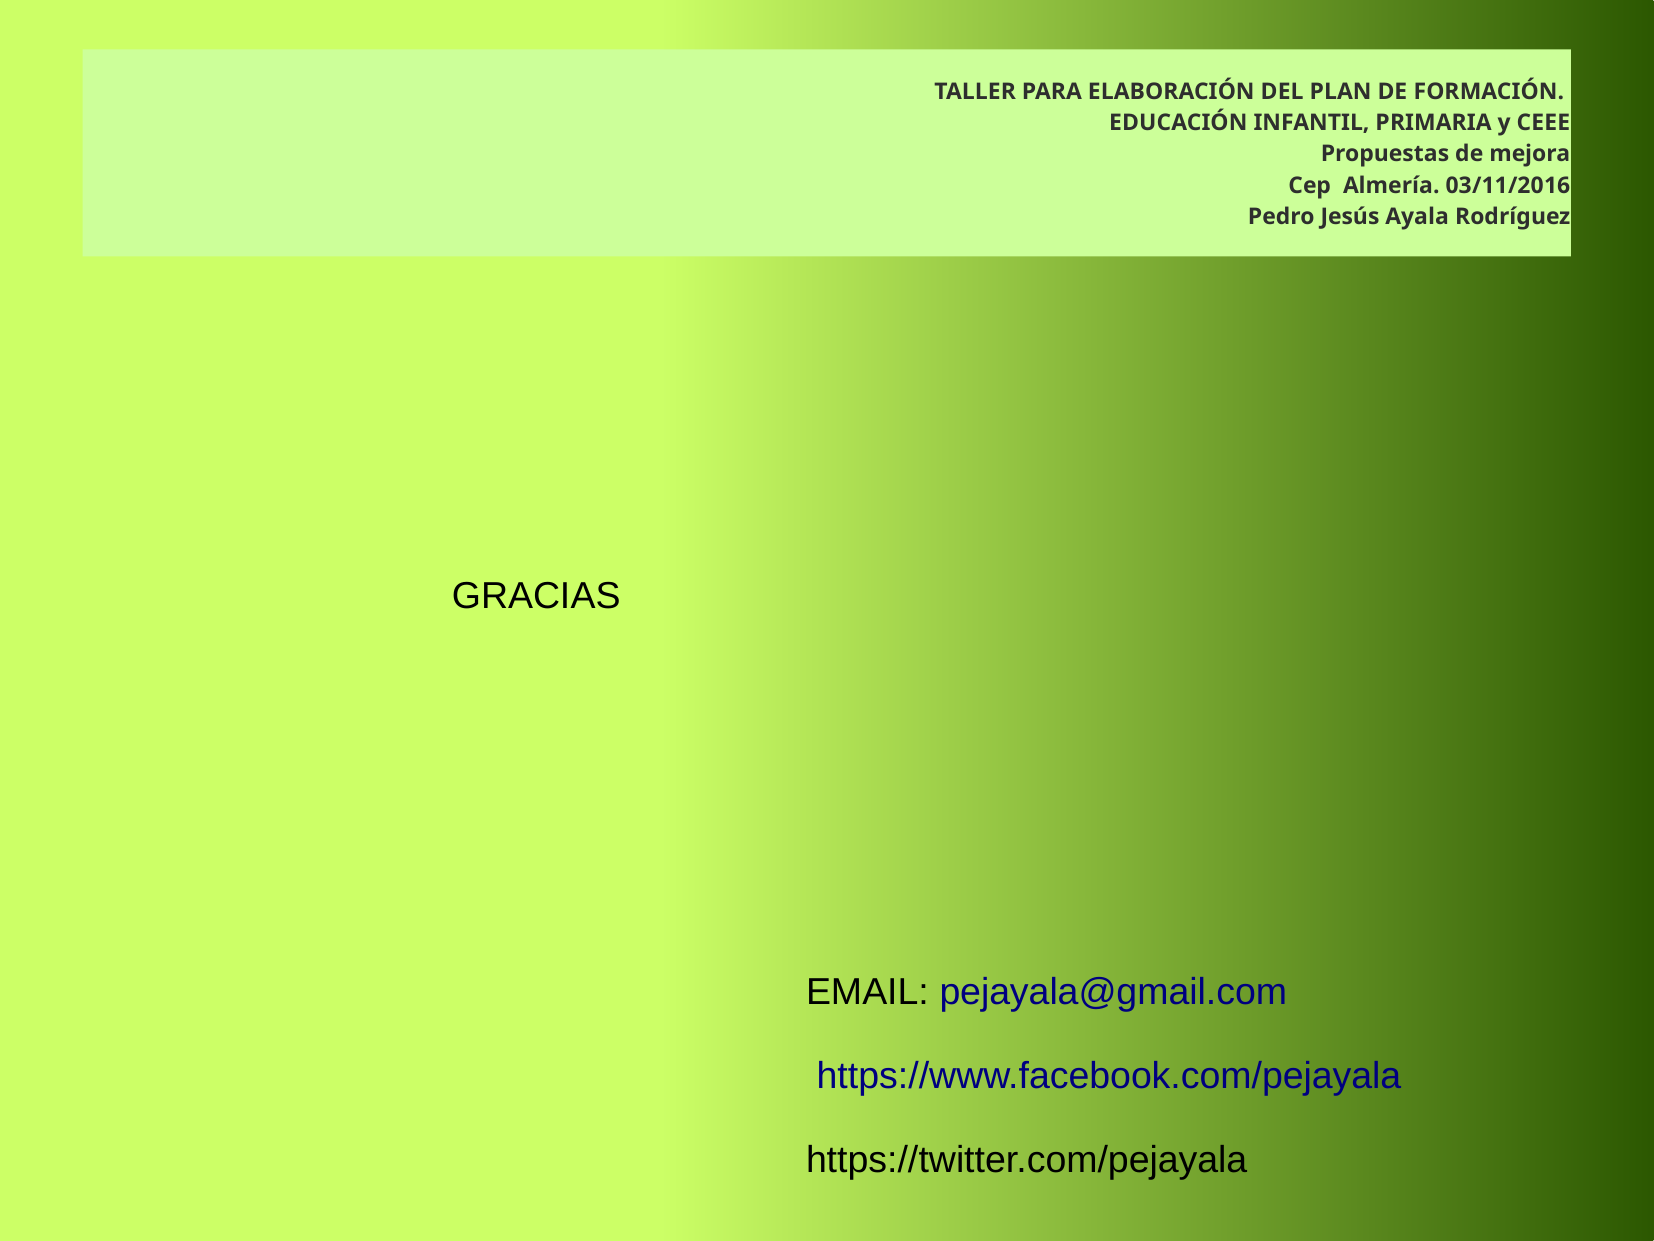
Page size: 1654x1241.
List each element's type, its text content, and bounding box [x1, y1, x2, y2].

title TALLER PARA ELABORACIÓN DEL PLAN DE FORMACIÓN. EDUCACIÓN INFANTIL, PRIMARIA y CEEE Propuestas de mejora Cep Almería. 03/11/2016 Pedro Jesús Ayala Rodríguez [82, 49, 1571, 257]
text_box GRACIAS [437, 566, 1182, 666]
text_box EMAIL: pejayala@gmail.com https://www.facebook.com/pejayala https://twitter.com/pejayala [791, 921, 1465, 1231]
